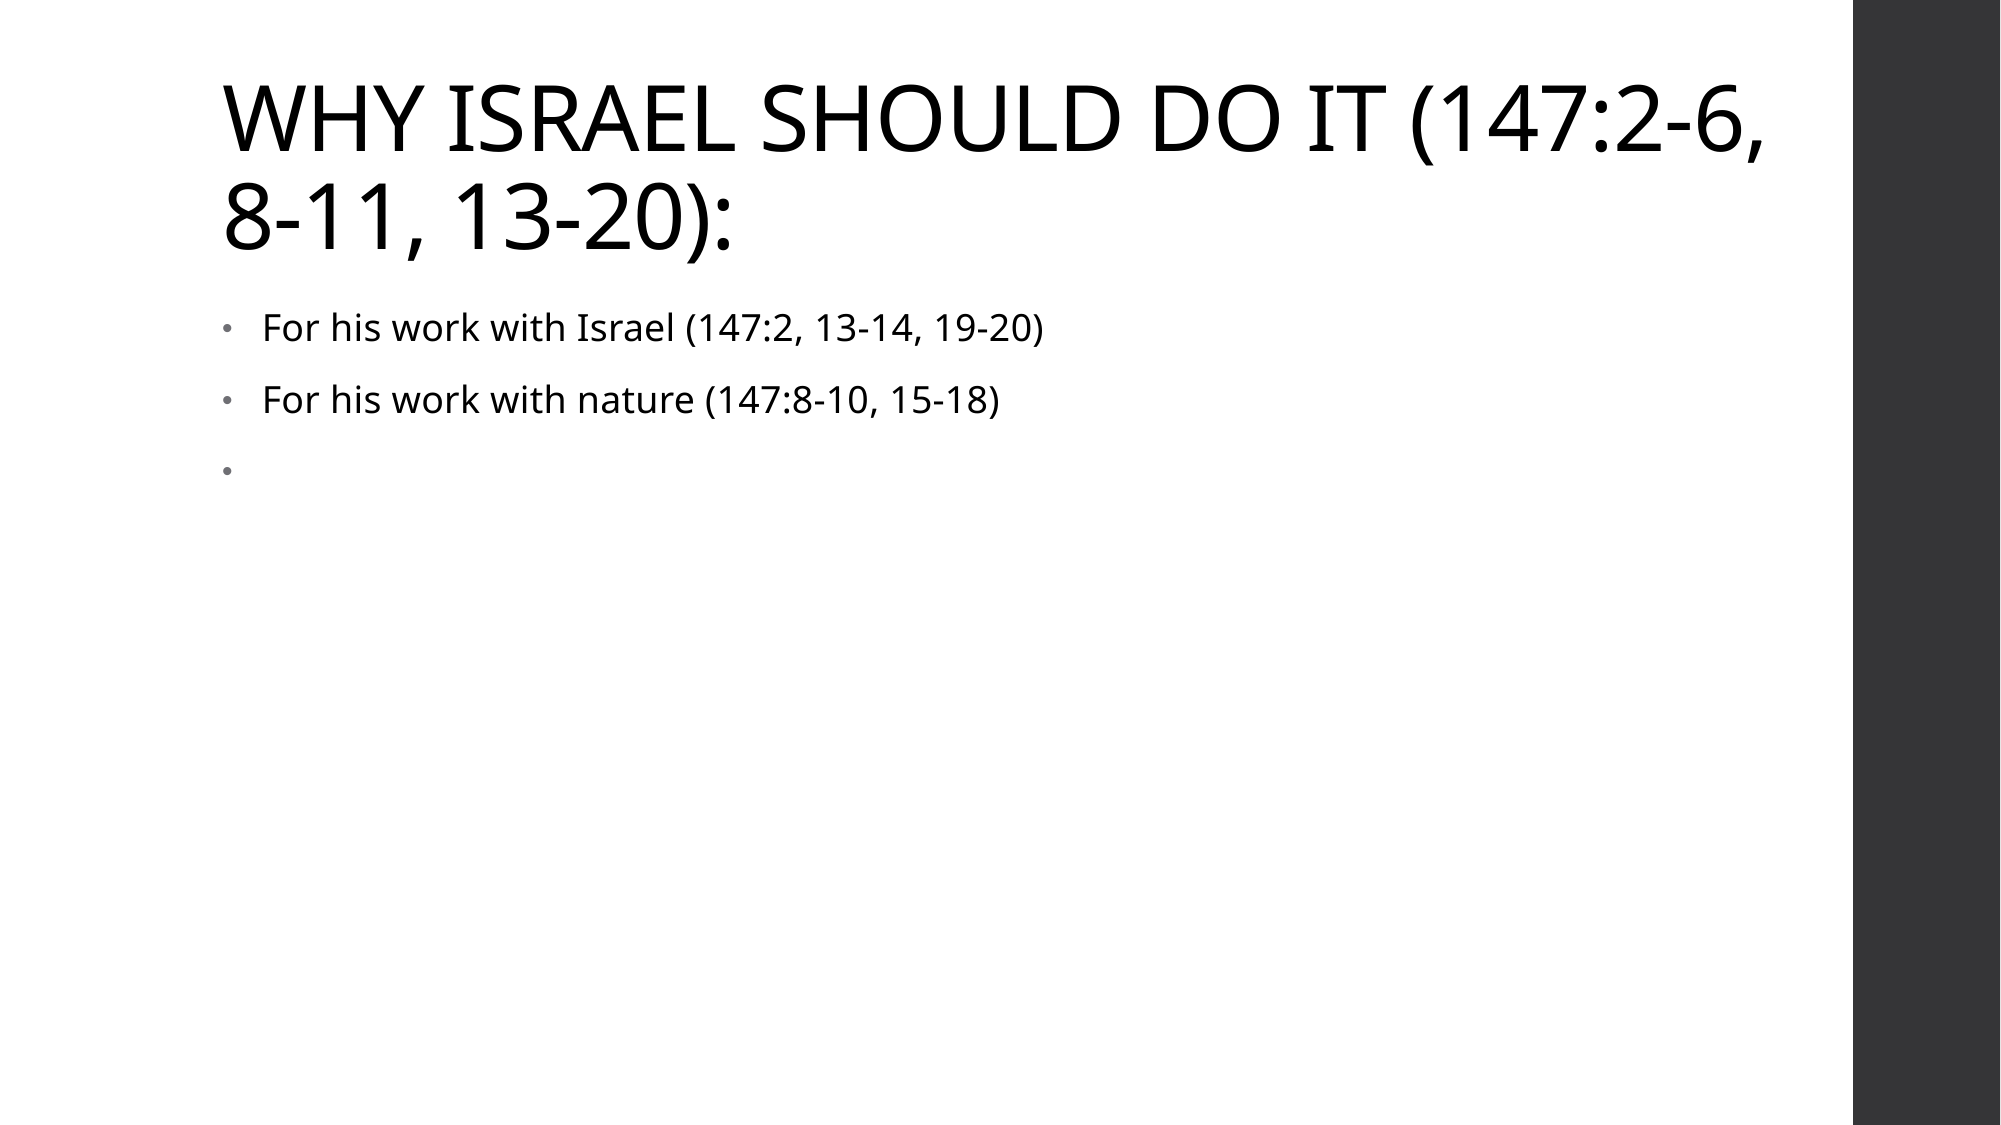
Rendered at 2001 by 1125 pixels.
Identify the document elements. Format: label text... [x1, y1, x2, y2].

title WHY ISRAEL SHOULD DO IT (147:2-6, 8-11, 13-20): [206, 60, 1797, 278]
list For his work with Israel (147:2, 13-14, 19-20) For his work with nature (147:8-10, 15-18) [206, 299, 1617, 1014]
